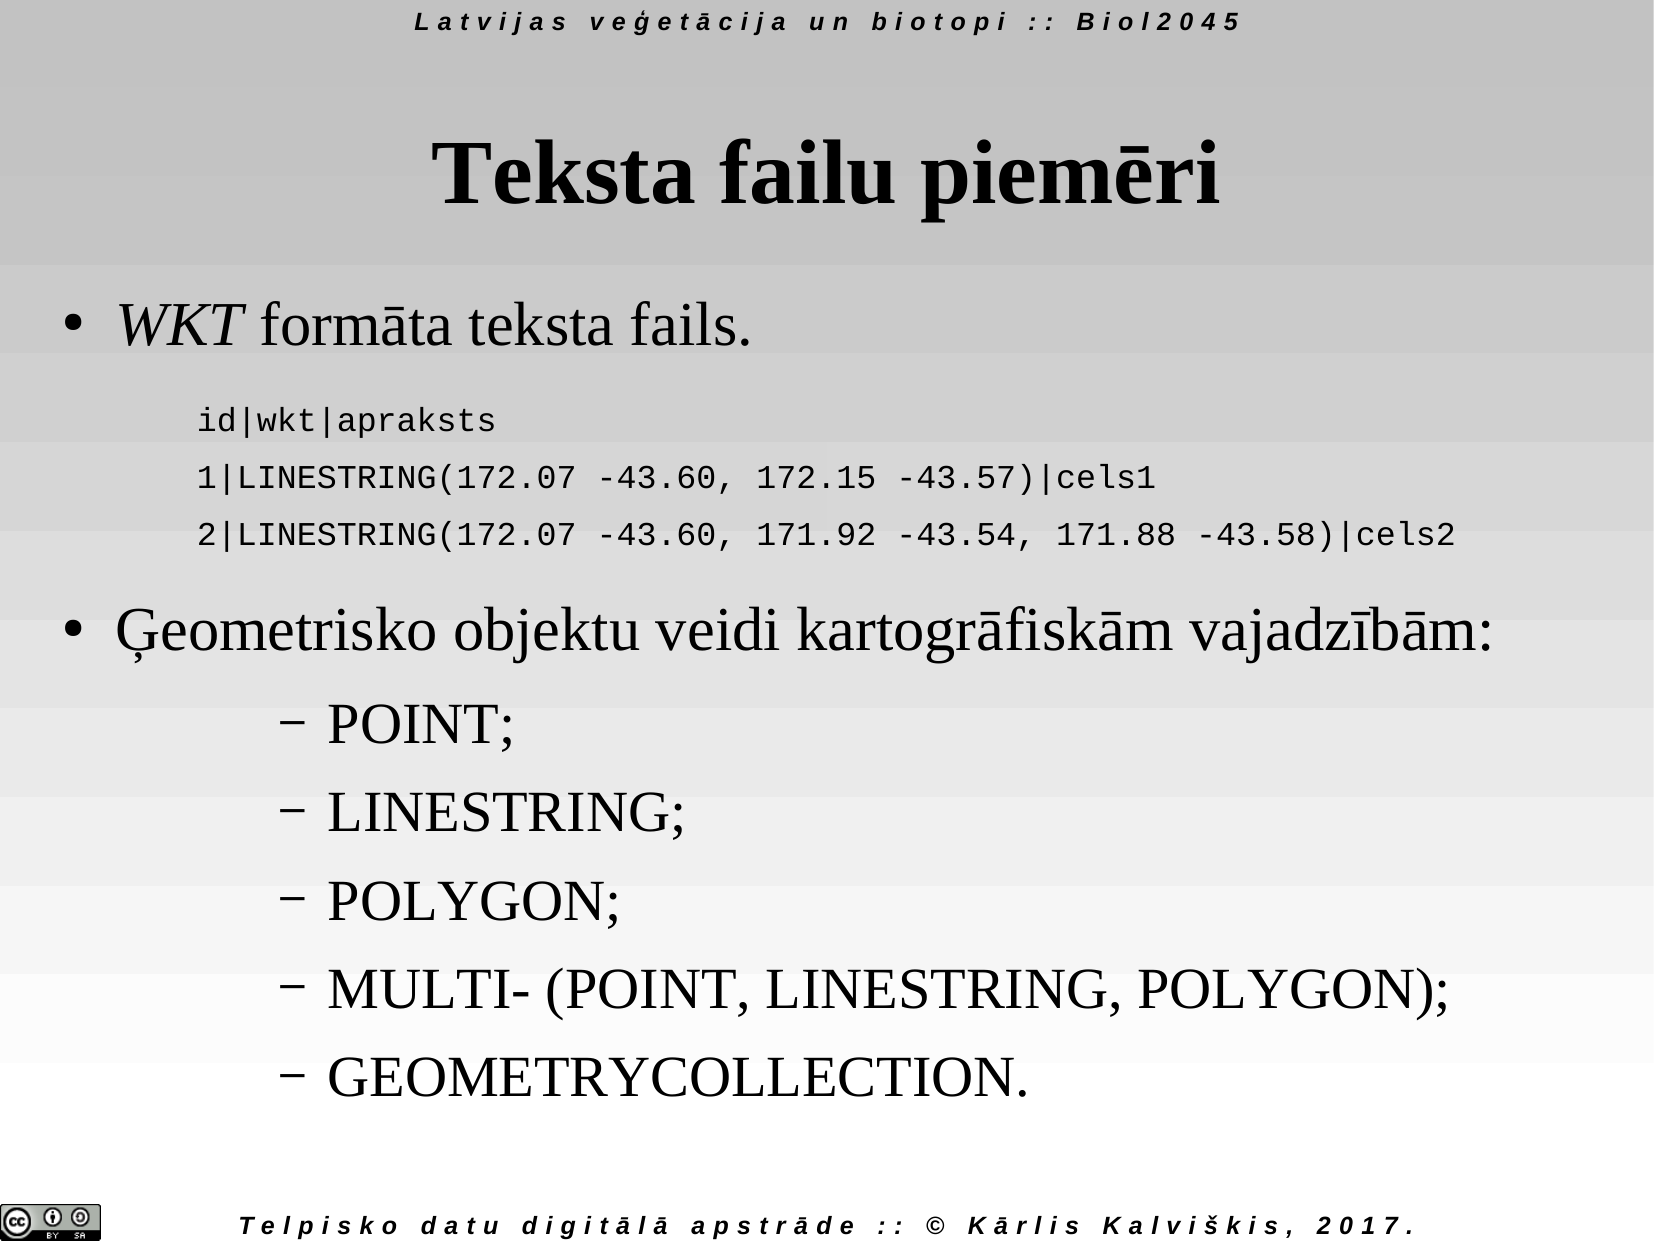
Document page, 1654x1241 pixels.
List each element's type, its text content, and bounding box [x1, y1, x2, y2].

title Teksta failu piemēri [29, 49, 1625, 296]
picture [0, 0, 1654, 1241]
text_box id|wkt|apraksts 1|LINESTRING(172.07 -43.60, 172.15 -43.57)|cels1 2|LINESTRING(172.07 -43.60, 171.92 -43.54, 171.88 -43.58)|cels2 [59, 377, 1595, 601]
list WKT formāta teksta fails. Ģeometrisko objektu veidi kartogrāfiskām vajadzībām: POINT; LINESTRING; POLYGON; MULTI- (POINT, LINESTRING, POLYGON); GEOMETRYCOLLECTION. [44, 289, 1610, 1109]
